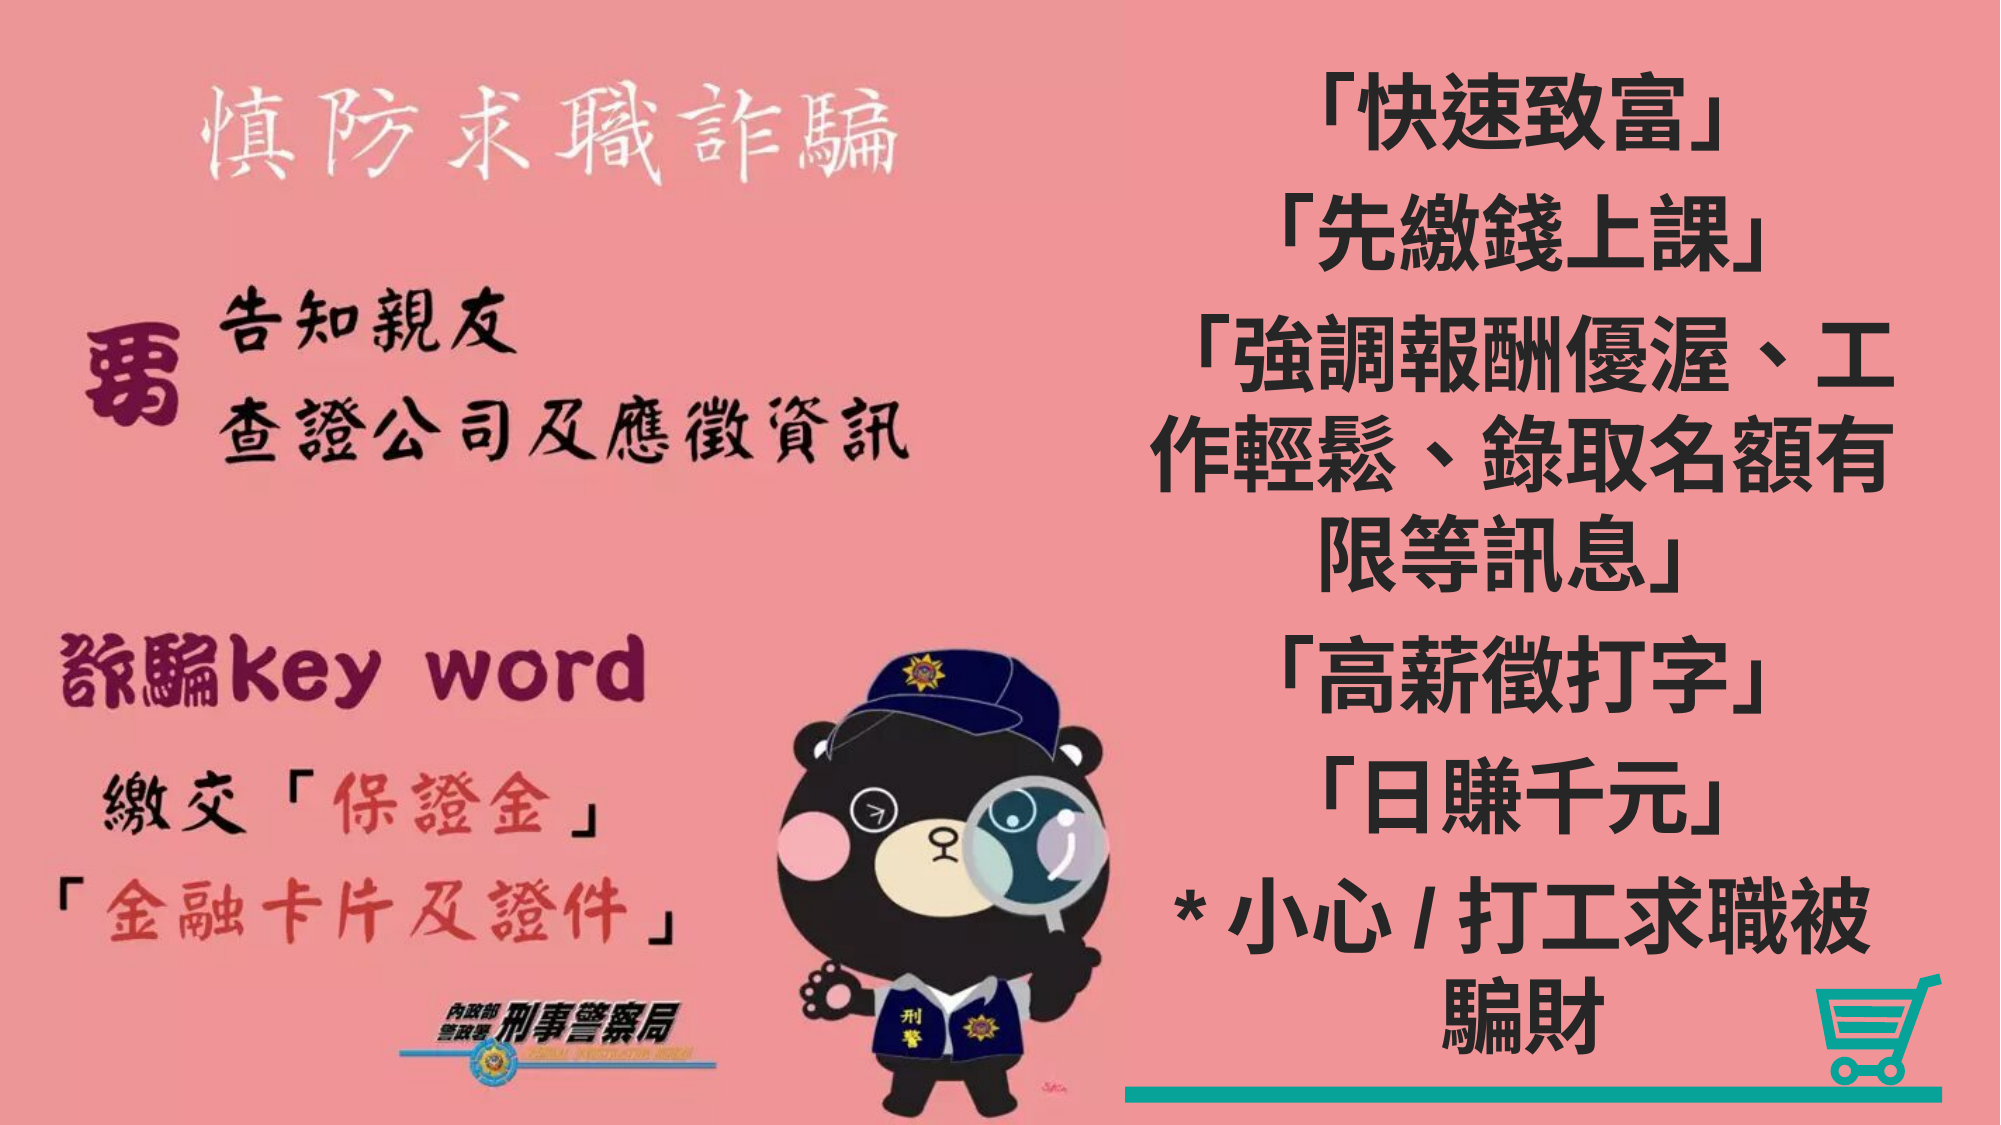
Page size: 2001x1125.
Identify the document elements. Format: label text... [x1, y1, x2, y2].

picture [0, 0, 1125, 1125]
list 「快速致富」 「先繳錢上課」 「強調報酬優渥、工作輕鬆、錄取名額有限等訊息」 「高薪徵打字」 「日賺千元」 *小心/打工求職被騙財 [1125, 180, 1922, 945]
